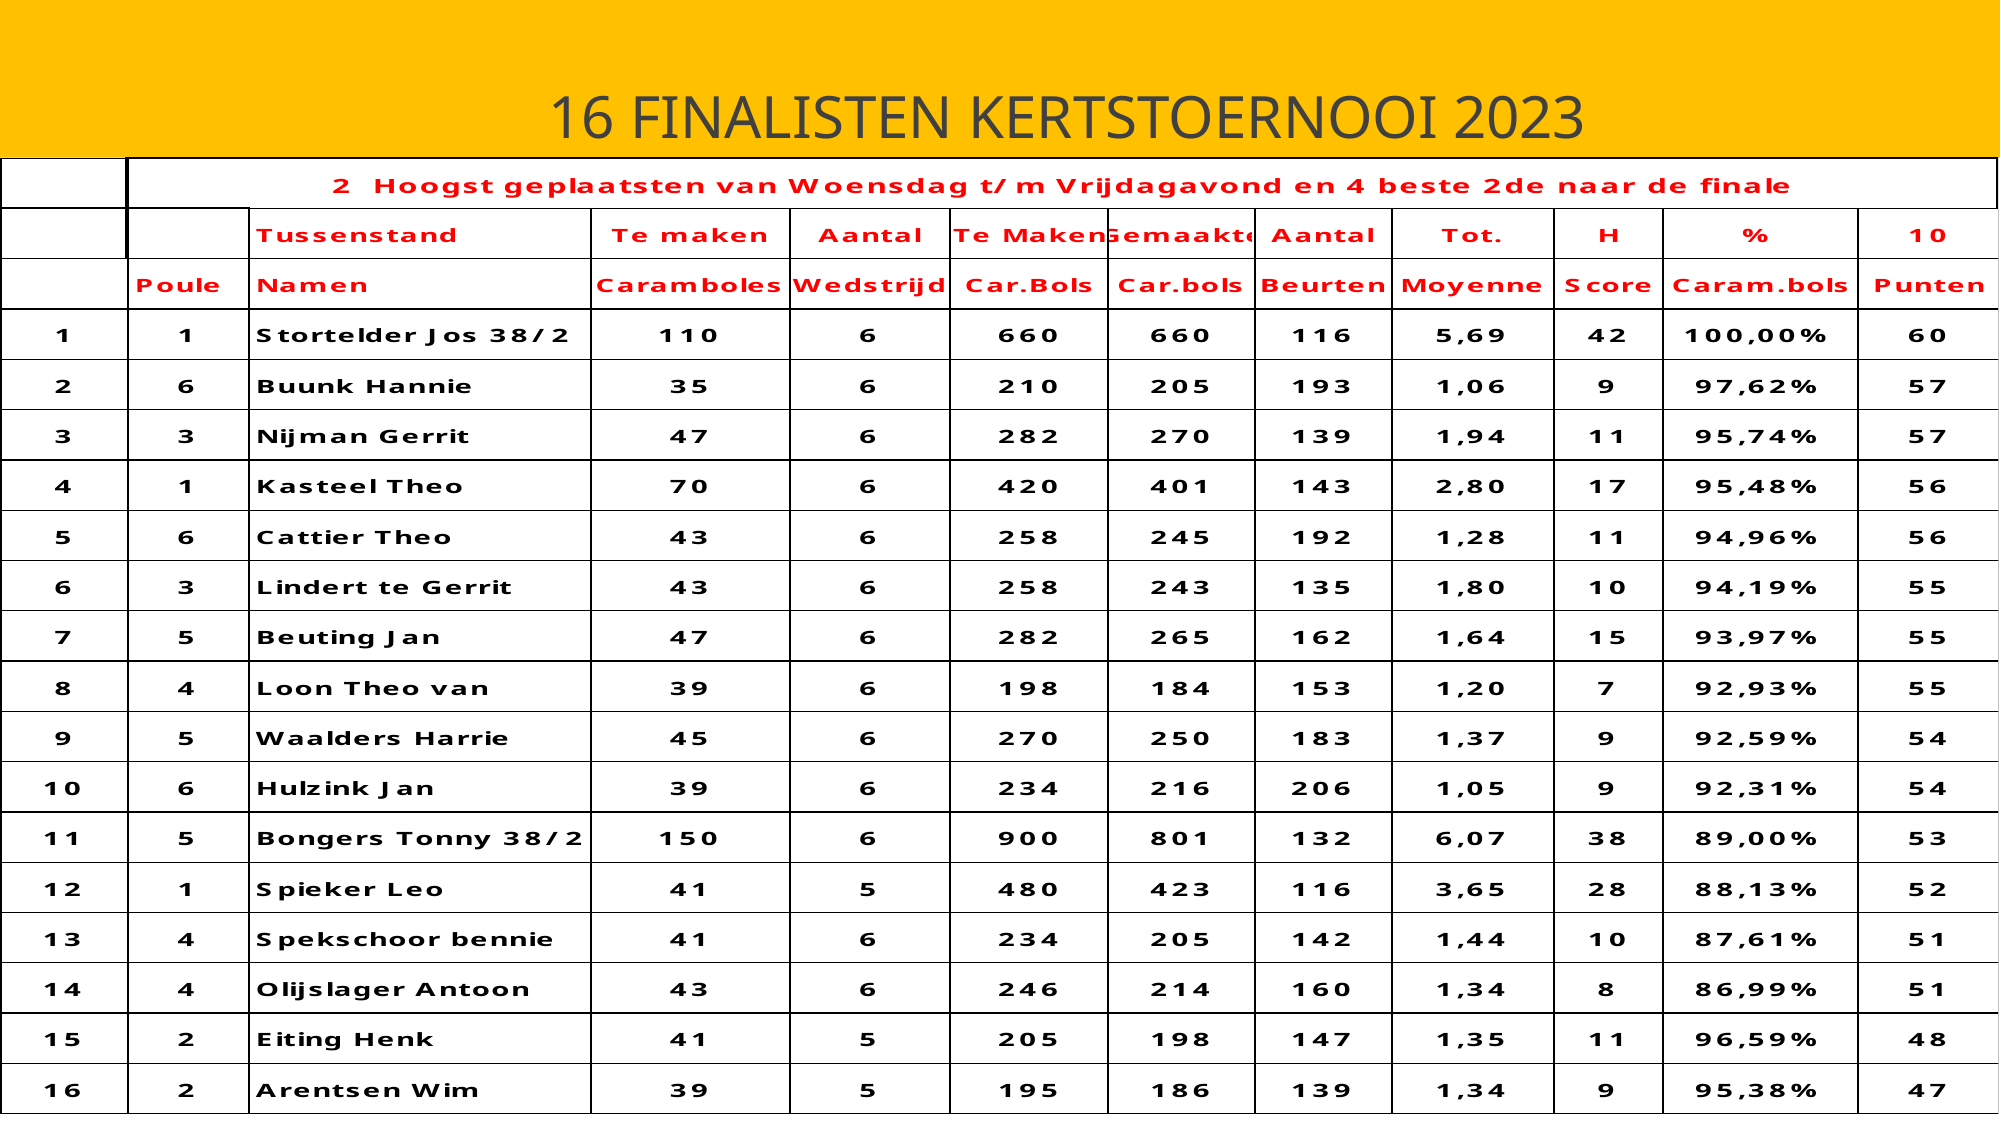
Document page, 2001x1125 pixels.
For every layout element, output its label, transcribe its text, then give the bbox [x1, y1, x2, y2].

picture [0, 157, 2000, 1115]
title 16 Finalisten Kertstoernooi 2023 [0, 0, 2000, 157]
